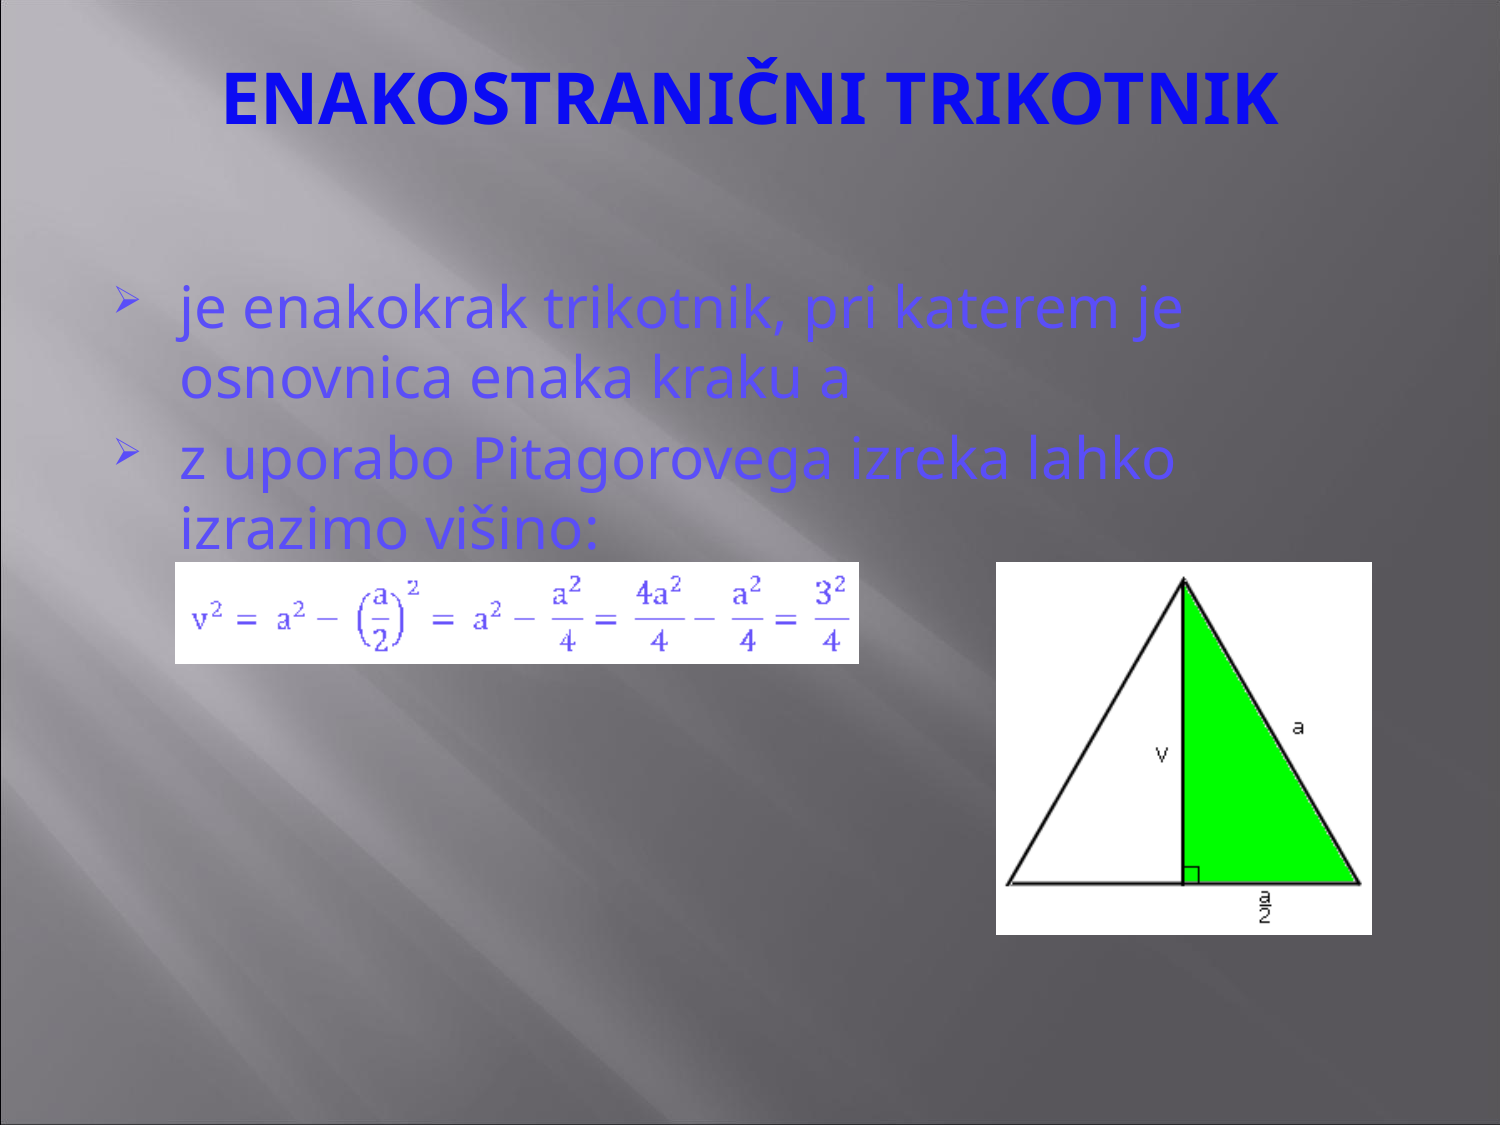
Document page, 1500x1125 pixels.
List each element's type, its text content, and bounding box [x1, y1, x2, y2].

title ENAKOSTRANIČNI TRIKOTNIK [75, 45, 1425, 233]
list je enakokrak trikotnik, pri katerem je osnovnica enaka kraku a z uporabo Pitagorovega izreka lahko izrazimo višino: [75, 262, 1425, 1035]
picture [0, 0, 1500, 1125]
